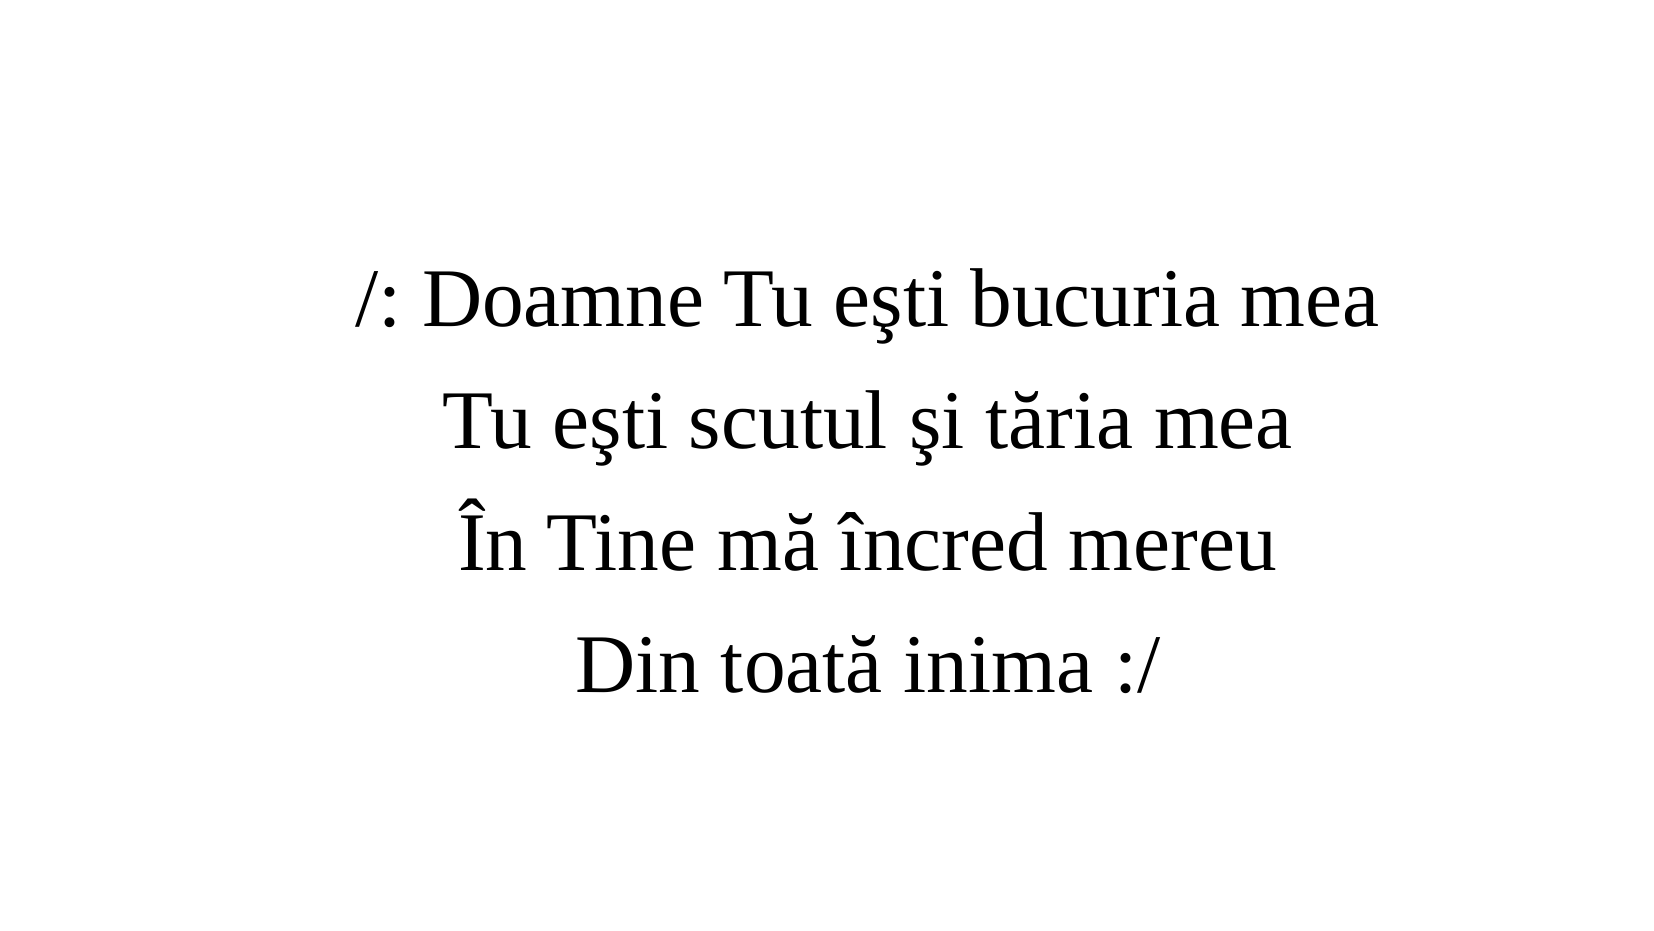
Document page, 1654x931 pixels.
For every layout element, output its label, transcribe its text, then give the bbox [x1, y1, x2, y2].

subtitle /: Doamne Tu eşti bucuria mea Tu eşti scutul şi tăria mea În Tine mă încred mereu Din toată inima :/ [153, 239, 1583, 713]
